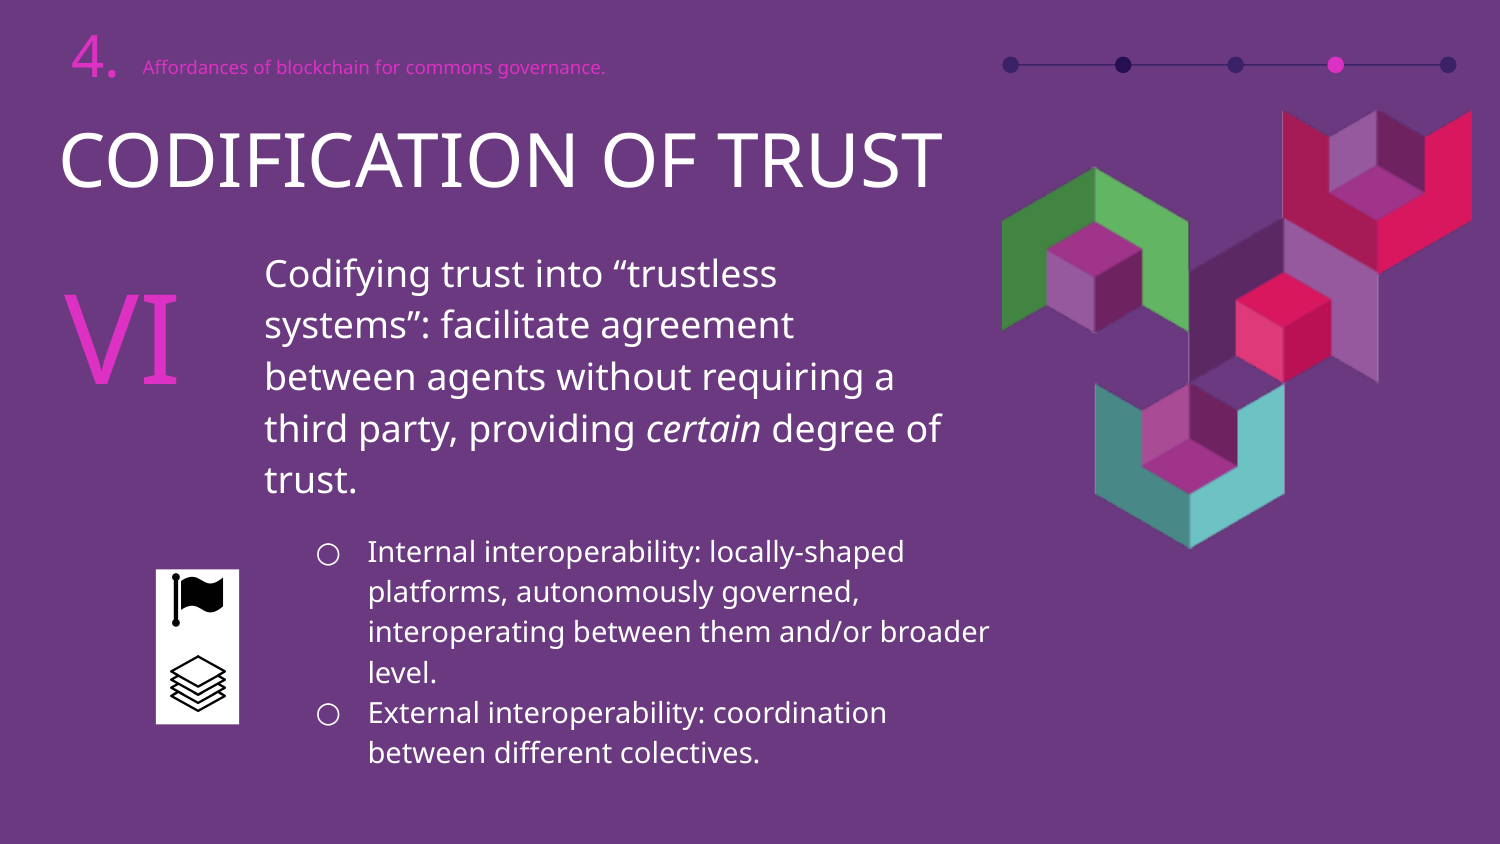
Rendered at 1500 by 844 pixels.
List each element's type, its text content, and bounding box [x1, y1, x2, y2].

text_box [1114, 56, 1132, 74]
picture [170, 572, 202, 629]
text_box 4. [56, 4, 165, 111]
text_box [1002, 56, 1019, 74]
picture [1002, 110, 1472, 550]
text_box Affordances of blockchain for commons governance. [127, 40, 987, 89]
text_box [155, 569, 202, 725]
text_box [1439, 56, 1457, 74]
text_box CODIFICATION OF TRUST [43, 97, 1391, 211]
text_box [1227, 56, 1244, 74]
picture [170, 655, 202, 712]
text_box [1327, 56, 1345, 74]
text_box VI [49, 244, 230, 413]
subtitle Codifying trust into “trustless systems”: facilitate agreement between agents without requiring a third party, providing certain degree of trust. [249, 227, 958, 357]
text_box Internal interoperability: locally-shaped platforms, autonomously governed, interoperating between them and/or broader level. External interoperability: coordination between different colectives. [202, 513, 1030, 737]
